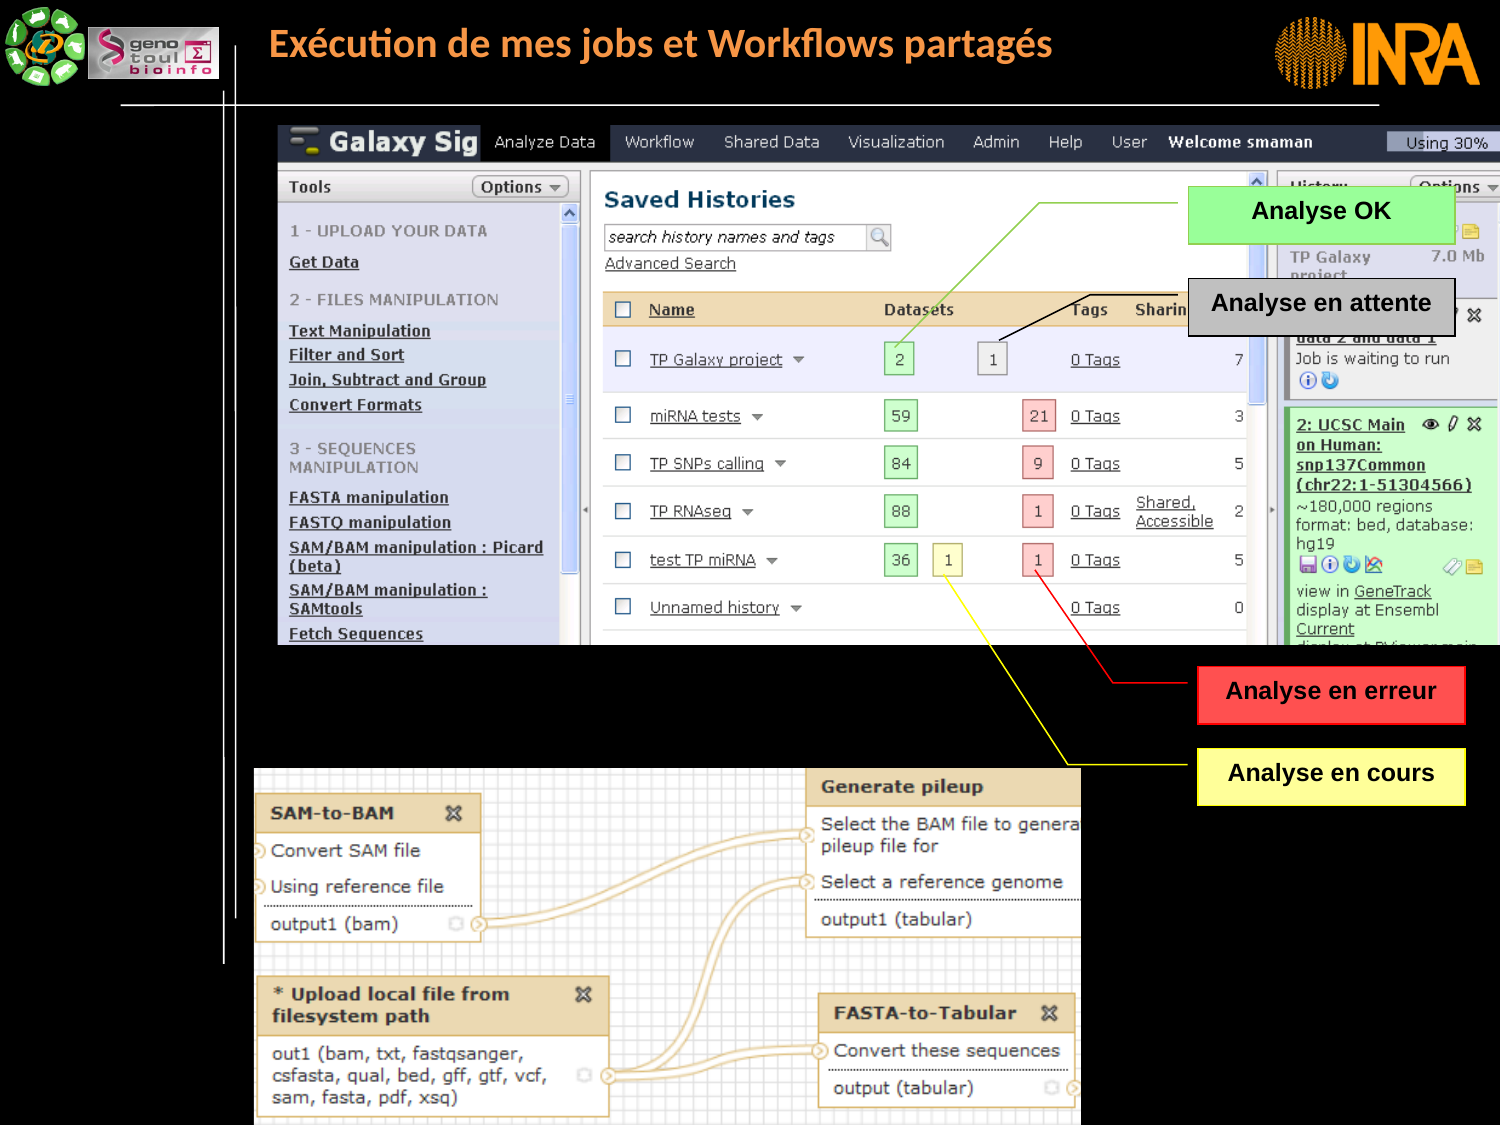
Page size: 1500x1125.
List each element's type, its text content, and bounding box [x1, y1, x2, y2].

text_box Analyse en erreur [1198, 667, 1465, 724]
text_box Analyse en attente [1188, 279, 1455, 336]
picture [253, 768, 1081, 1125]
picture [277, 125, 1500, 645]
text_box Exécution de mes jobs et Workflows partagés [253, 19, 1270, 86]
text_box Analyse en cours [1198, 748, 1465, 806]
text_box Analyse OK [1188, 187, 1455, 244]
